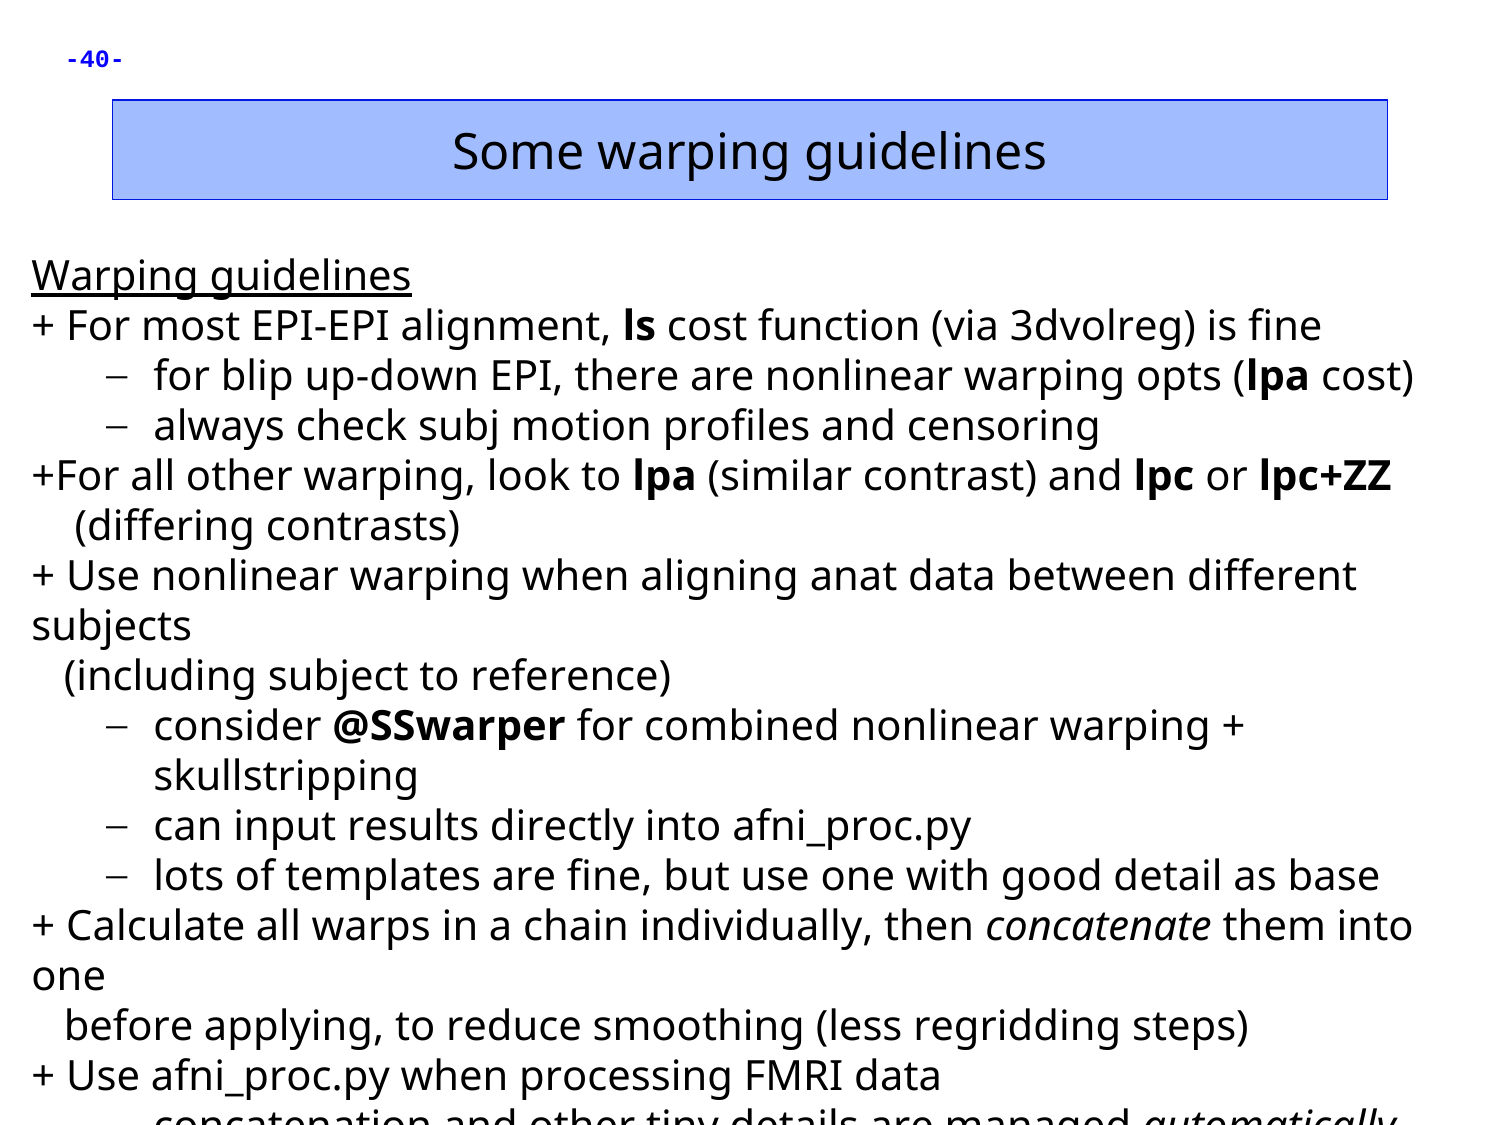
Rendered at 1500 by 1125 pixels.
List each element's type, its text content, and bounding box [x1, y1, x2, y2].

text_box Warping guidelines + For most EPI-EPI alignment, ls cost function (via 3dvolreg) is fine for blip up-down EPI, there are nonlinear warping opts (lpa cost) always check subj motion profiles and censoring +For all other warping, look to lpa (similar contrast) and lpc or lpc+ZZ (differing contrasts) + Use nonlinear warping when aligning anat data between different subjects (including subject to reference) consider @SSwarper for combined nonlinear warping + skullstripping can input results directly into afni_proc.py lots of templates are fine, but use one with good detail as base + Calculate all warps in a chain individually, then concatenate them into one before applying, to reduce smoothing (less regridding steps) + Use afni_proc.py when processing FMRI data concatenation and other tiny details are managed automatically [15, 239, 1500, 1048]
text_box Some warping guidelines [112, 99, 1388, 200]
